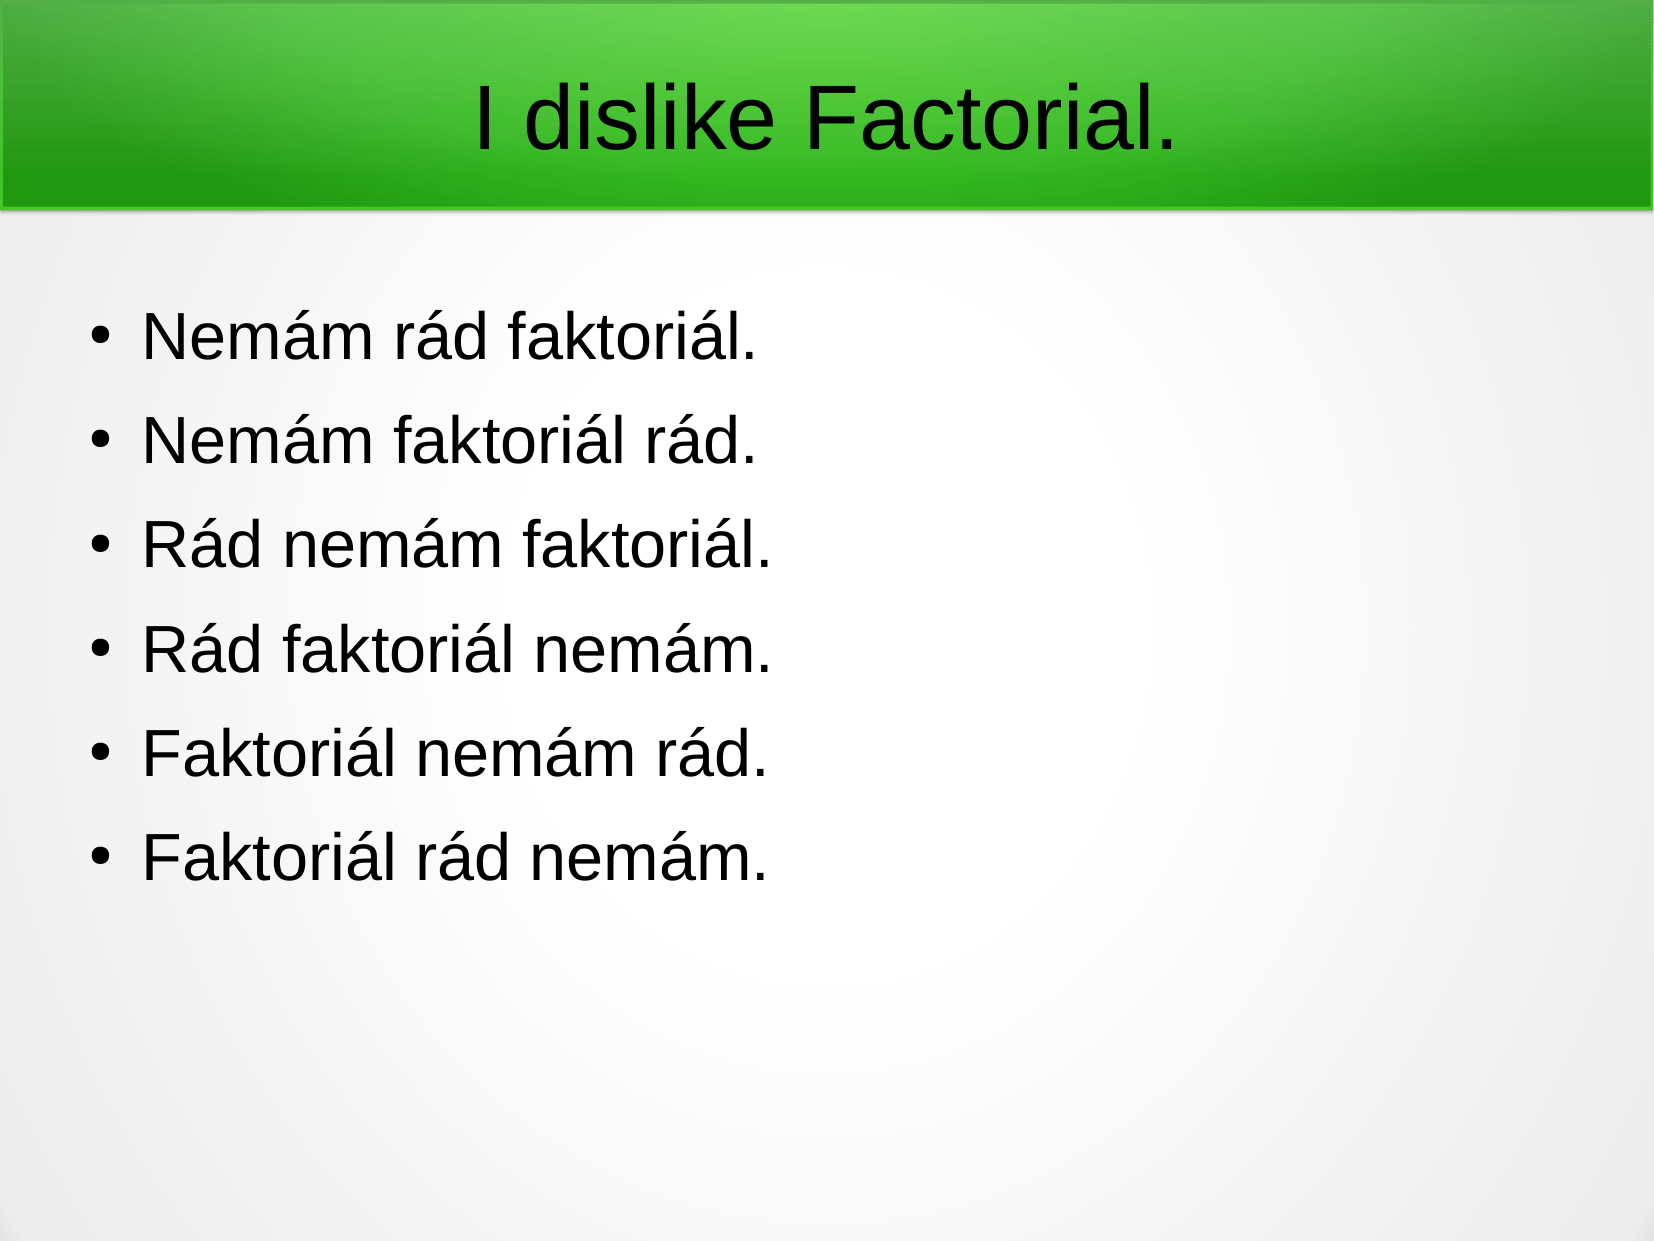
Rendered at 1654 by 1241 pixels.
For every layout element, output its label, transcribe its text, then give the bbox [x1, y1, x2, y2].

title I dislike Factorial. [82, 47, 1571, 189]
list Nemám rád faktoriál. Nemám faktoriál rád. Rád nemám faktoriál. Rád faktoriál nemám. Faktoriál nemám rád. Faktoriál rád nemám. [70, 299, 1560, 1019]
